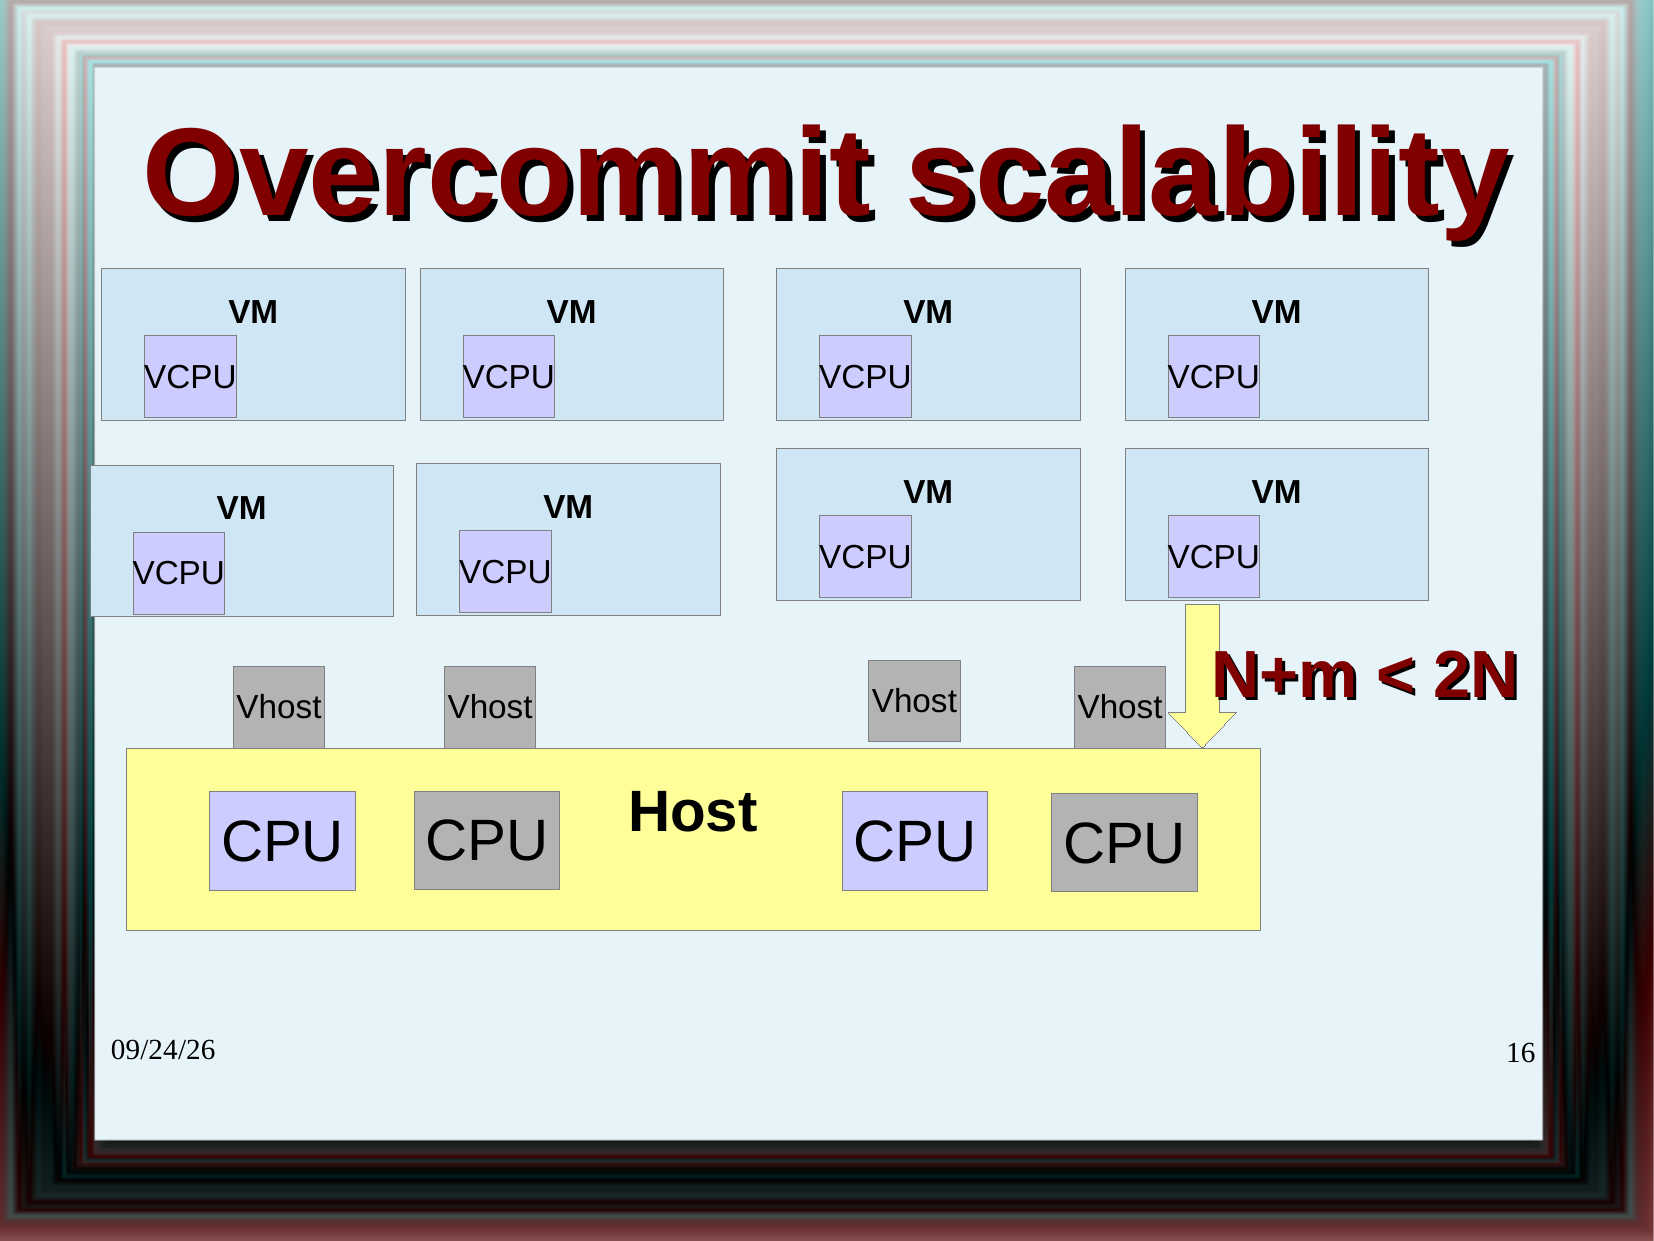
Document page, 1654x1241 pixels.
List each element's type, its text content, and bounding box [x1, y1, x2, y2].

text_box Host [126, 748, 1261, 931]
text_box VM [101, 268, 406, 421]
text_box Vhost [233, 666, 325, 749]
text_box CPU [842, 791, 988, 891]
text_box Vhost [1074, 666, 1166, 749]
title N+m < 2N [1170, 628, 1561, 721]
text_box VCPU [463, 335, 555, 418]
text_box VCPU [133, 532, 225, 615]
text_box [1185, 604, 1220, 628]
text_box CPU [1051, 793, 1198, 892]
text_box VCPU [1168, 335, 1260, 418]
text_box VM [416, 463, 721, 616]
text_box VCPU [459, 530, 552, 613]
text_box CPU [414, 791, 560, 890]
text_box VCPU [819, 335, 912, 418]
text_box VM [420, 268, 724, 421]
text_box Vhost [444, 666, 536, 749]
text_box Vhost [868, 660, 961, 742]
text_box VM [1125, 268, 1429, 421]
text_box [1176, 721, 1228, 748]
text_box VCPU [819, 515, 912, 598]
text_box VCPU [1168, 515, 1260, 598]
text_box VM [1125, 448, 1429, 601]
picture [0, 0, 1654, 1241]
text_box VM [90, 465, 394, 617]
title Overcommit scalability [118, 95, 1536, 250]
text_box VCPU [144, 335, 237, 418]
text_box CPU [209, 791, 356, 891]
text_box VM [776, 268, 1081, 421]
text_box VM [776, 448, 1081, 601]
